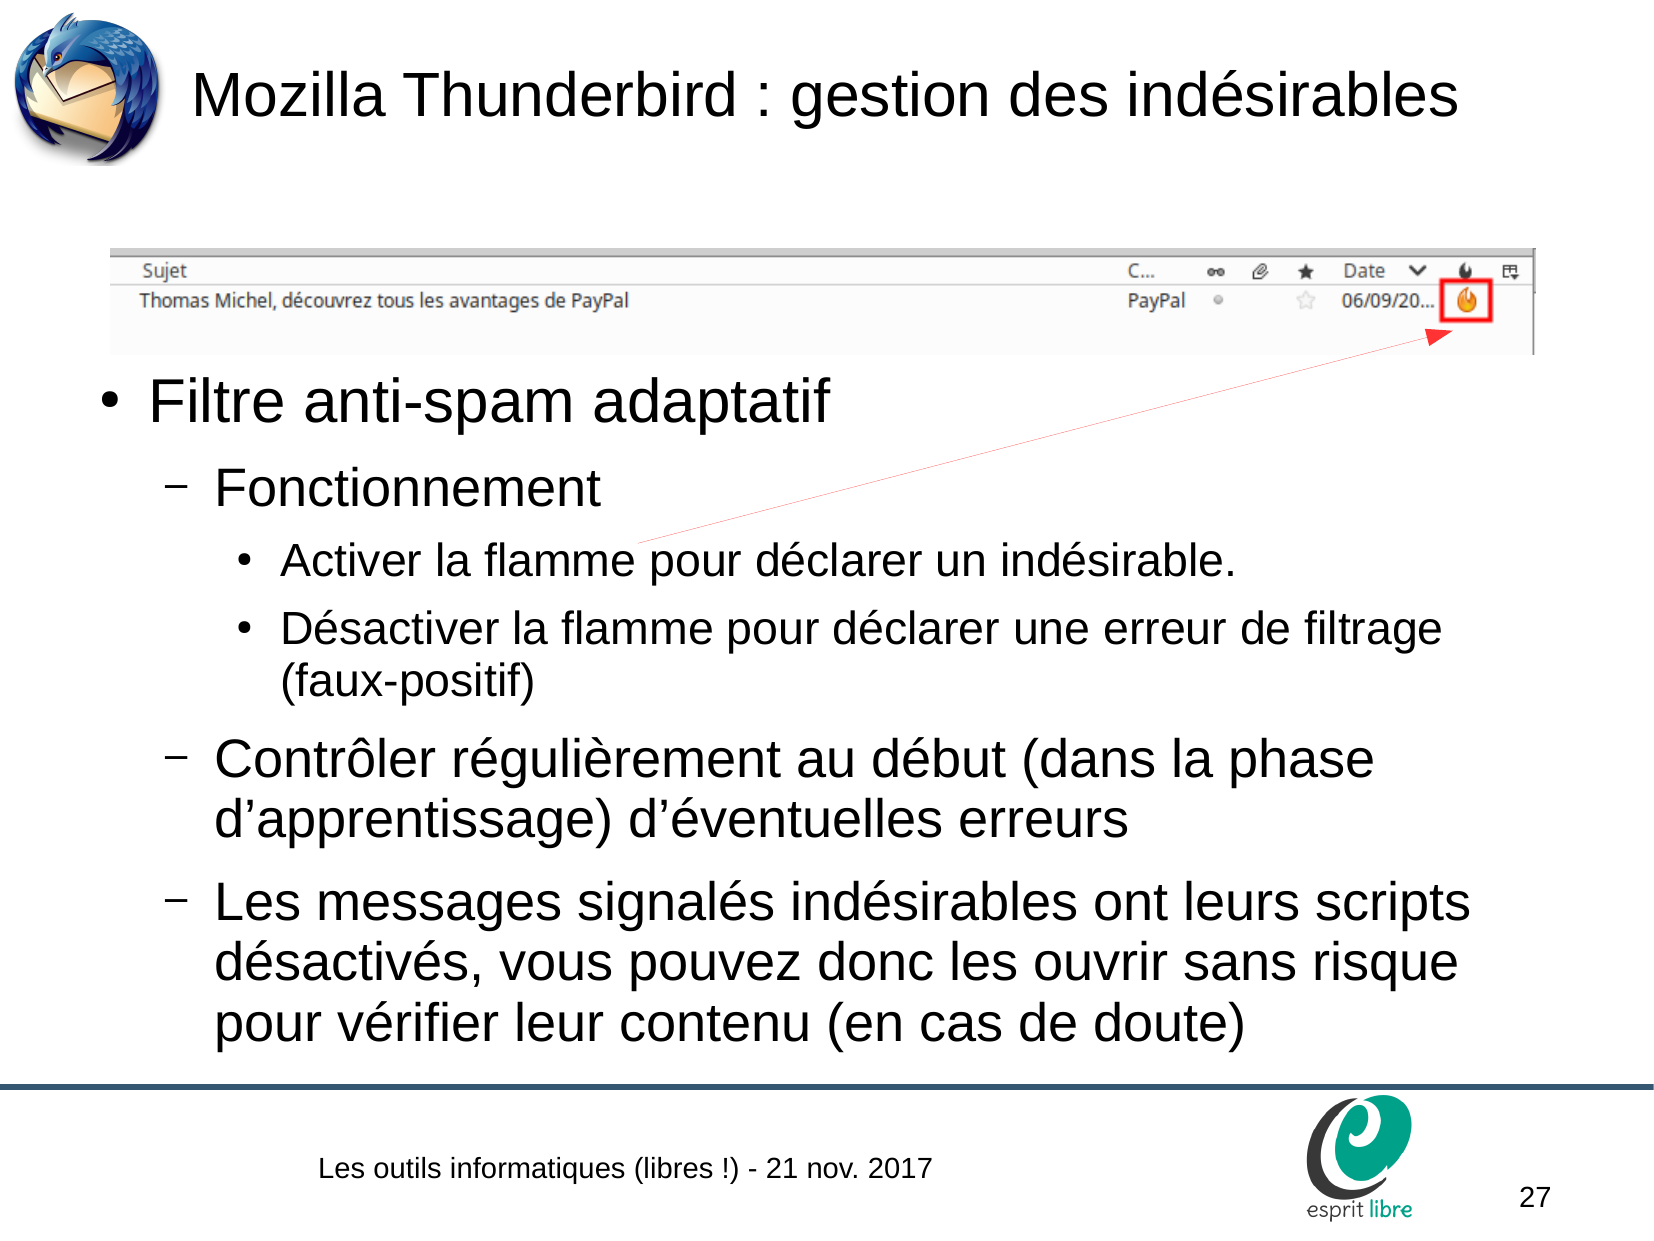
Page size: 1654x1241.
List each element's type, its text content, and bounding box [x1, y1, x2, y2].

picture [1293, 1092, 1424, 1223]
picture [110, 248, 1536, 355]
list Filtre anti-spam adaptatif Fonctionnement Activer la flamme pour déclarer un indésirable. Désactiver la flamme pour déclarer une erreur de filtrage (faux-positif) Contrôler régulièrement au début (dans la phase d’apprentissage) d’éventuelles erreurs Les messages signalés indésirables ont leurs scripts désactivés, vous pouvez donc les ouvrir sans risque pour vérifier leur contenu (en cas de doute) [82, 366, 1571, 1063]
picture [11, 11, 166, 20]
title Mozilla Thunderbird : gestion des indésirables [0, 20, 1654, 169]
